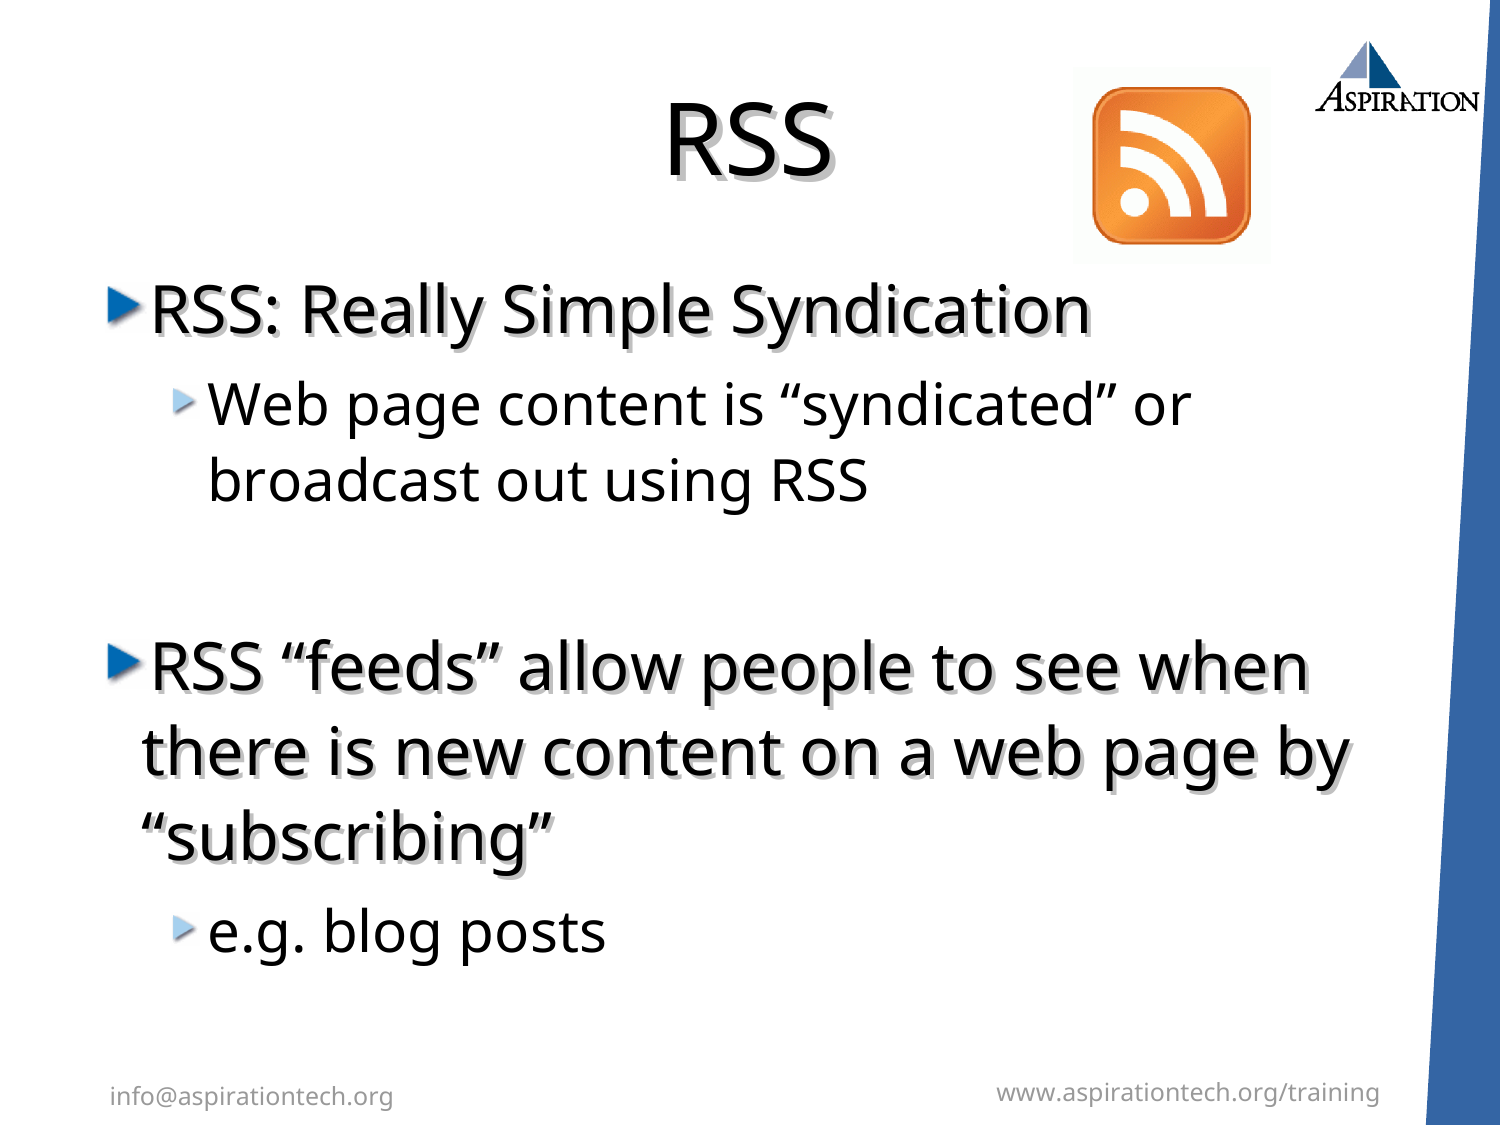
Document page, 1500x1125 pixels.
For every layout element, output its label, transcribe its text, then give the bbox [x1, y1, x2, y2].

list RSS: Really Simple Syndication Web page content is “syndicated” or broadcast out using RSS RSS “feeds” allow people to see when there is new content on a web page by “subscribing” e.g. blog posts [49, 262, 1448, 964]
title RSS [49, 37, 1448, 224]
picture [1448, 41, 1480, 120]
picture [1073, 67, 1271, 265]
